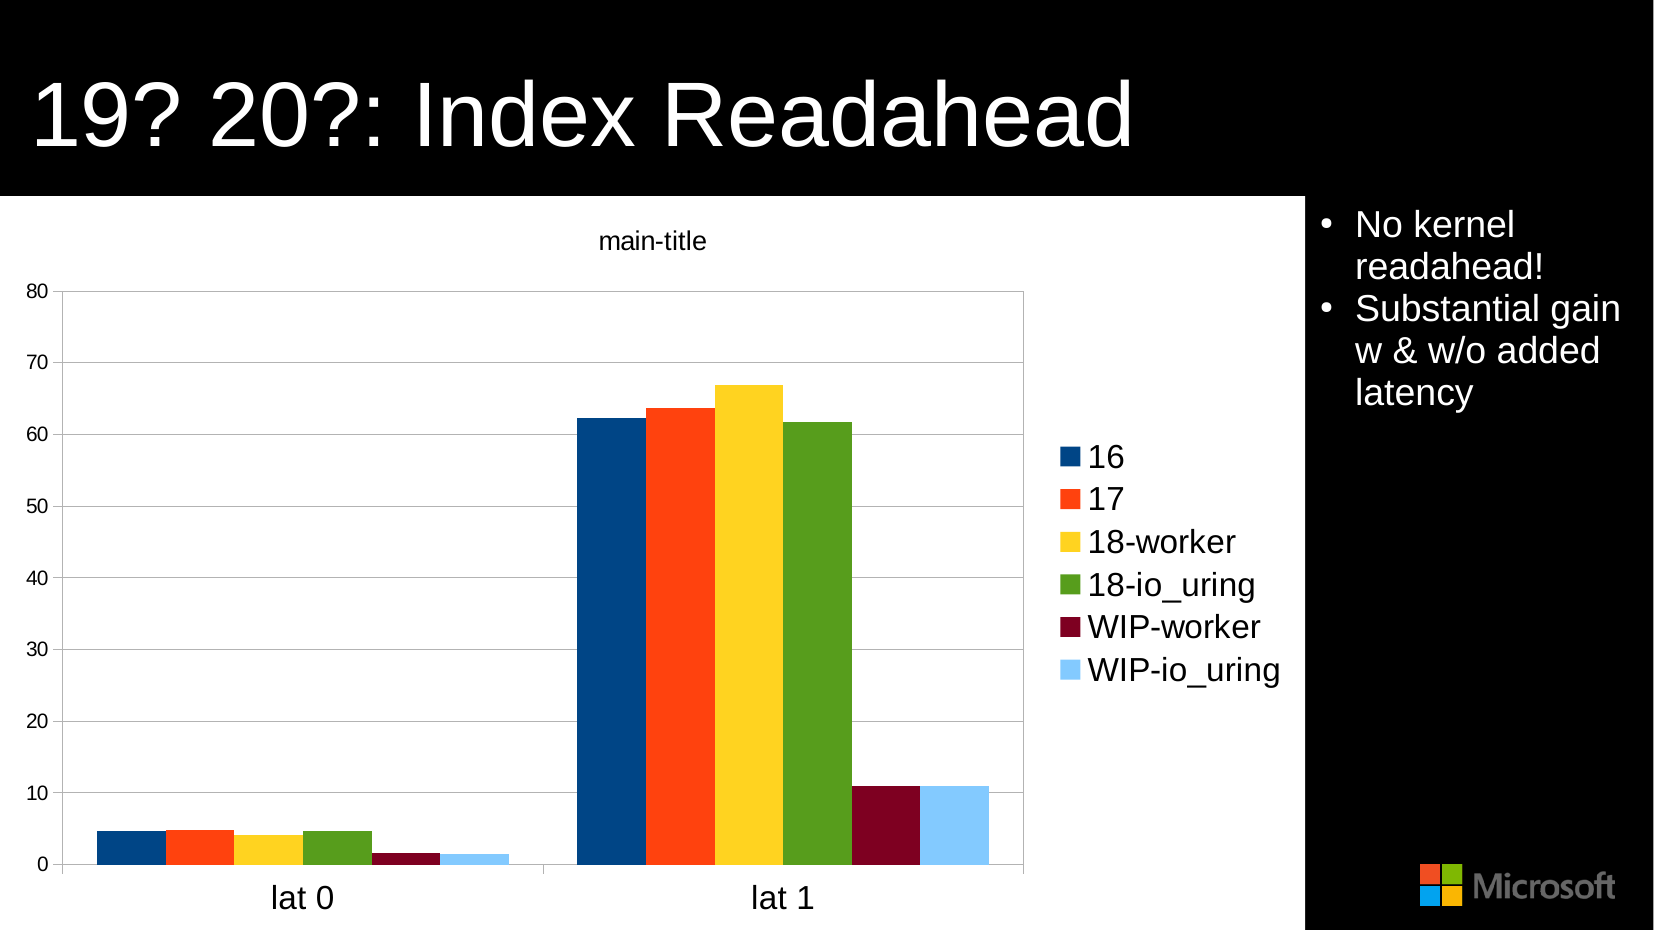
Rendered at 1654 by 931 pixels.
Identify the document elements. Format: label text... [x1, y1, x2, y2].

chart [0, 196, 1306, 931]
title 19? 20?: Index Readahead [30, 37, 1621, 193]
picture [1420, 864, 1615, 906]
text_box No kernel readahead! Substantial gain w & w/o added latency [1305, 196, 1654, 841]
